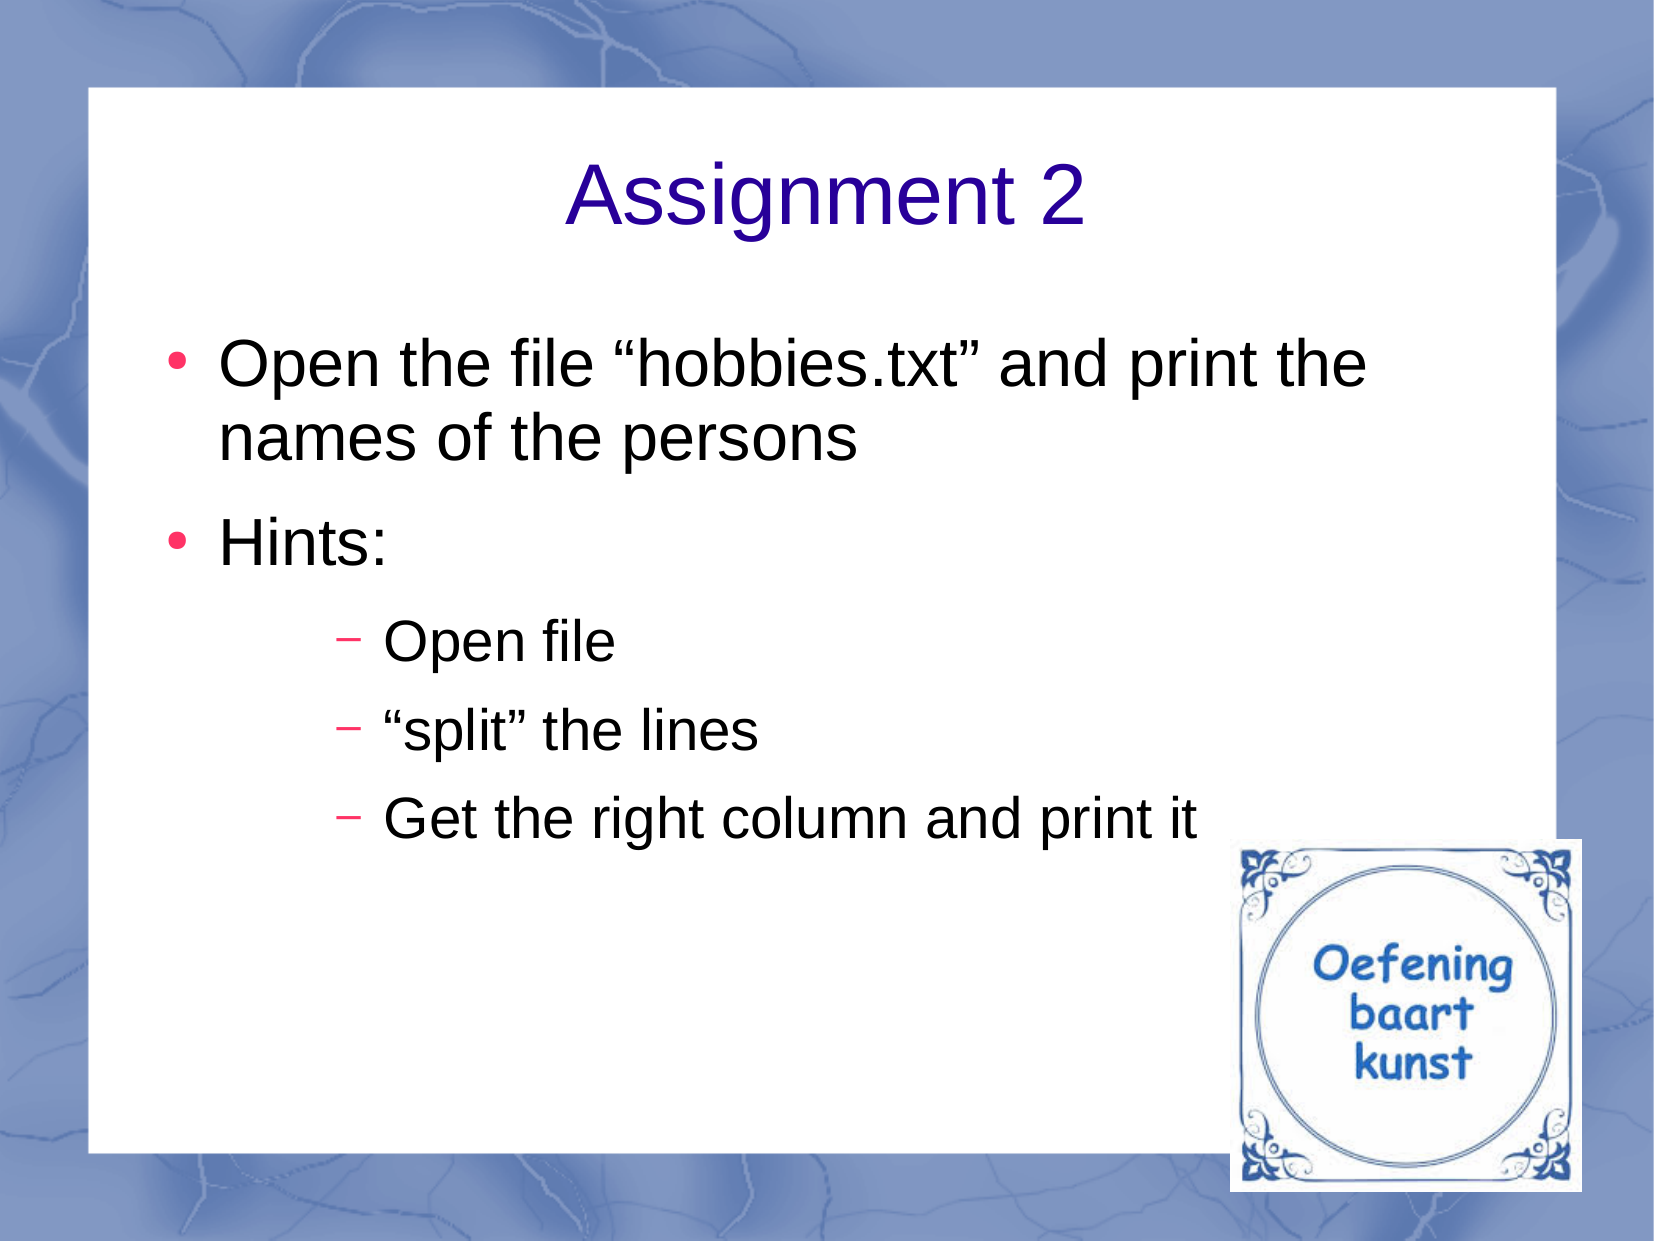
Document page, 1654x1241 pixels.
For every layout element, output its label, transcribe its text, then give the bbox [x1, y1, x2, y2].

picture [0, 0, 1654, 1241]
list Open the file “hobbies.txt” and print the names of the persons Hints: Open file “split” the lines Get the right column and print it [147, 325, 1506, 1045]
title Assignment 2 [118, 90, 1536, 298]
